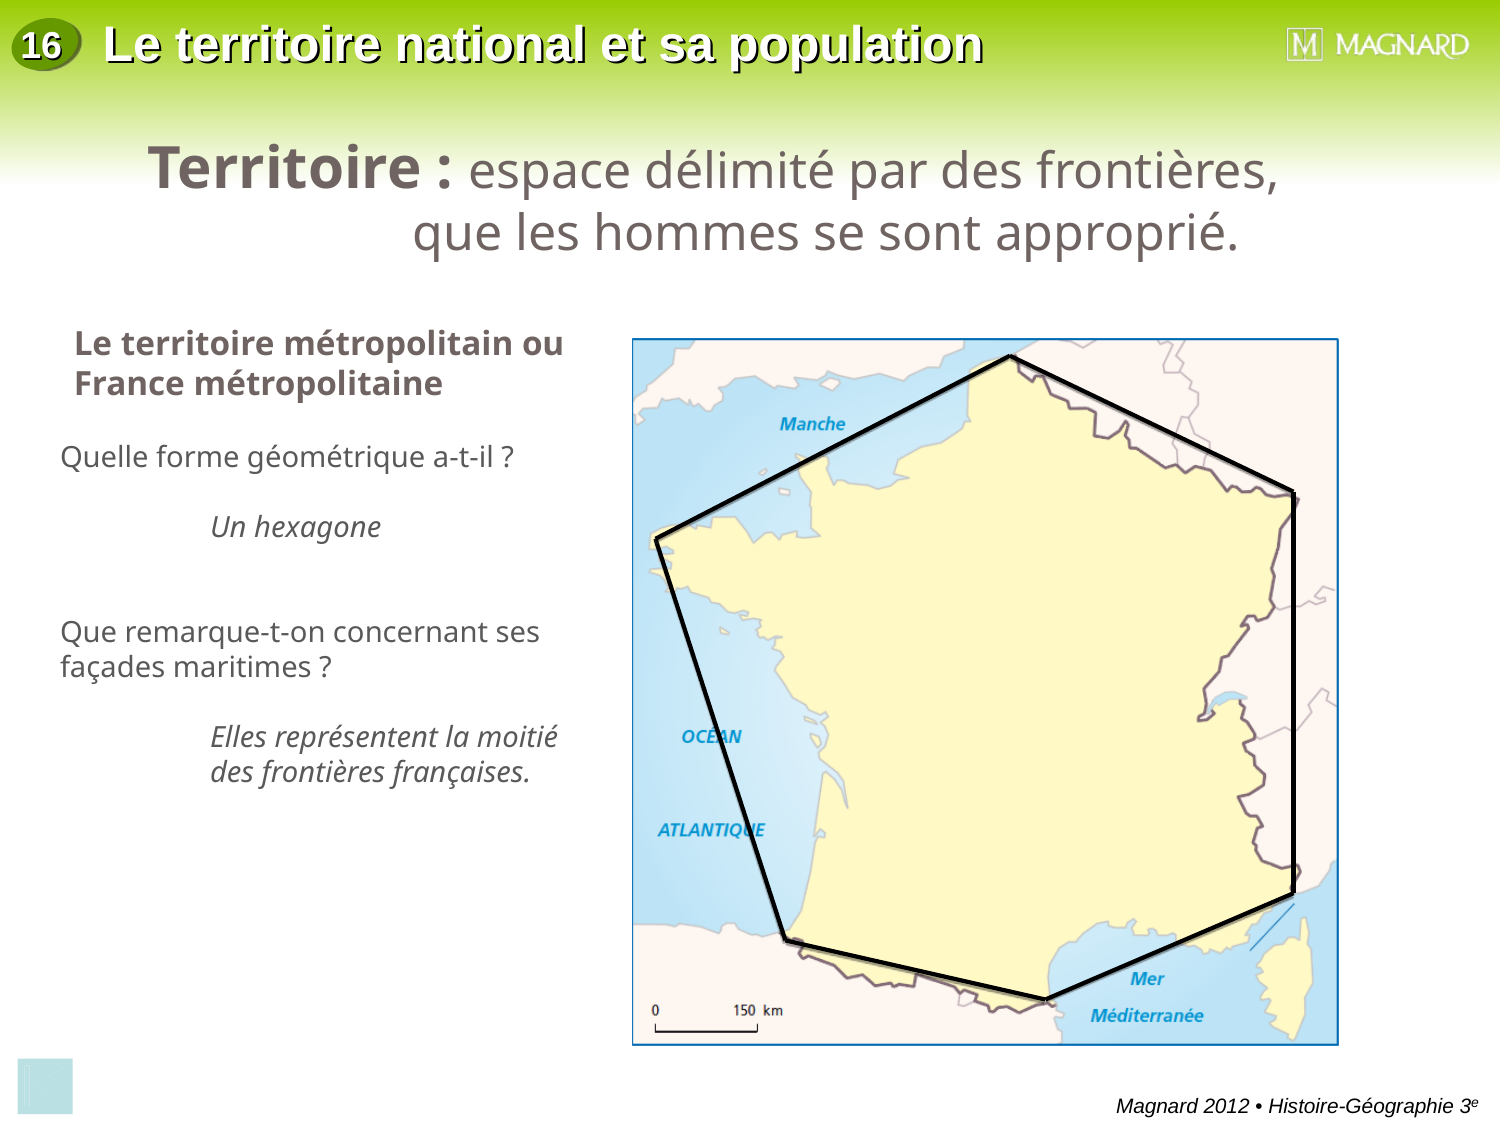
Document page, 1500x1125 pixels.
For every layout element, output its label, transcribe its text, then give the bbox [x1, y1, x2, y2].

picture [1251, 0, 1477, 100]
picture [631, 337, 1340, 1047]
text_box Le territoire métropolitain ou France métropolitaine [59, 314, 602, 397]
text_box Quelle forme géométrique a-t-il ? Un hexagone Que remarque-t-on concernant ses façades maritimes ? Elles représentent la moitié des frontières françaises. [45, 430, 597, 866]
text_box [17, 1058, 73, 1115]
text_box Territoire : espace délimité par des frontières, que les hommes se sont approprié. [0, 114, 1471, 277]
